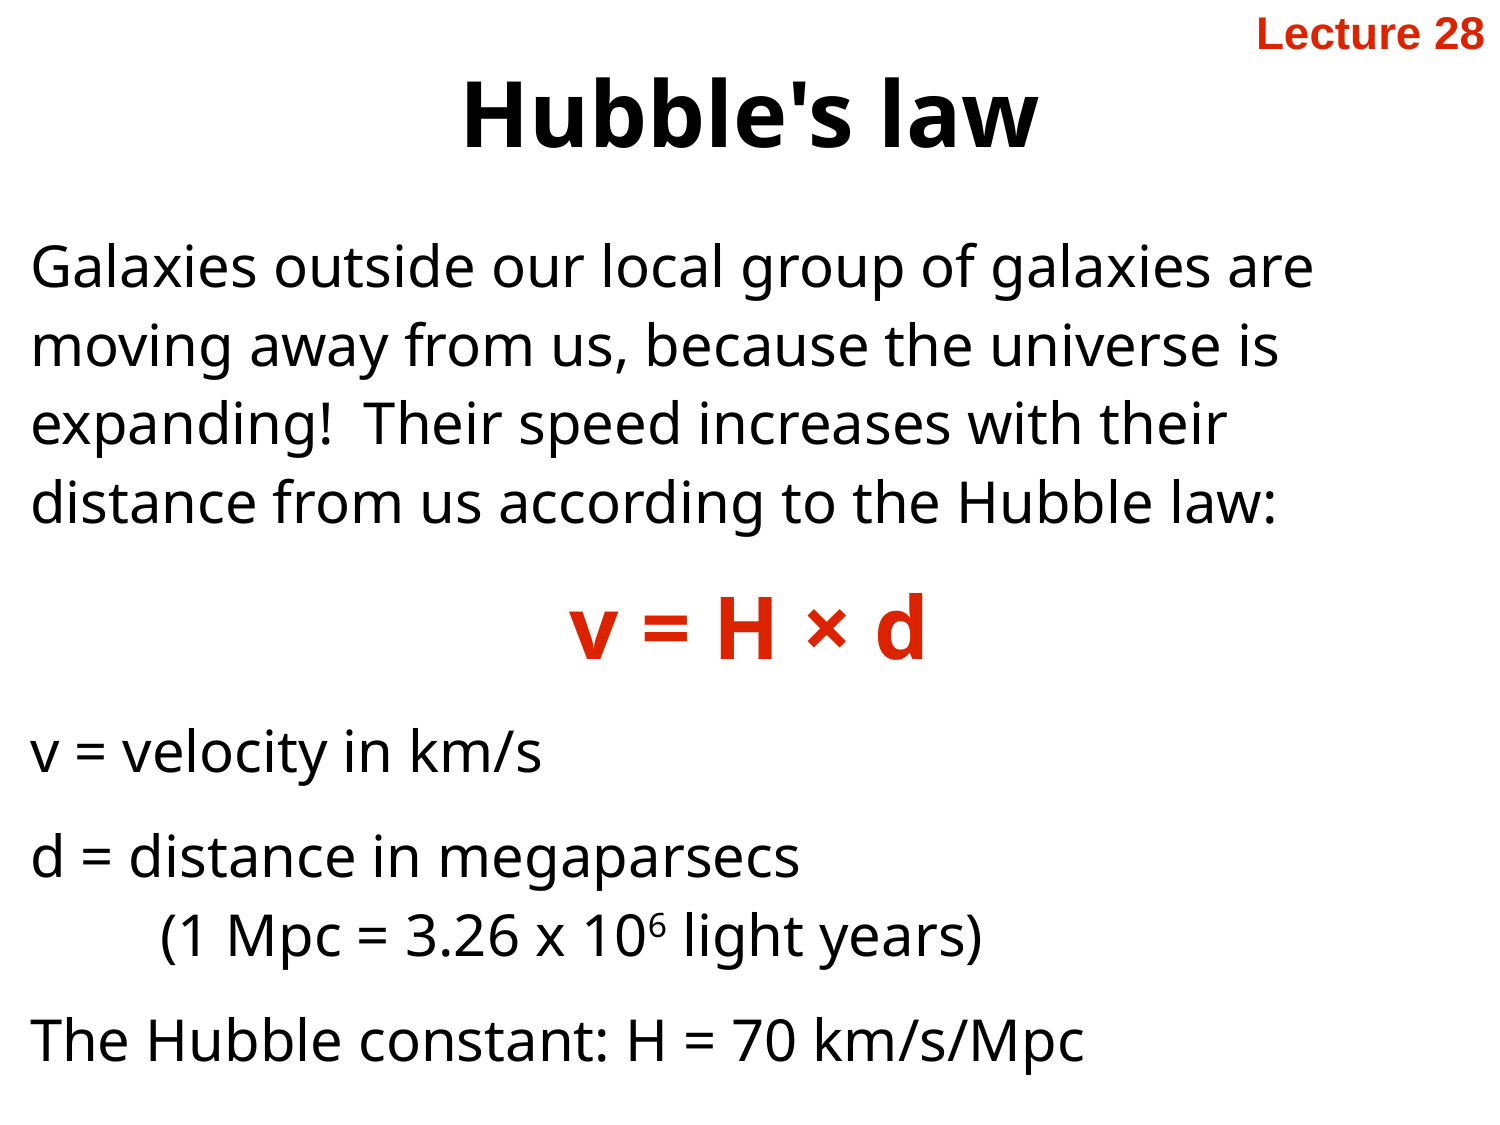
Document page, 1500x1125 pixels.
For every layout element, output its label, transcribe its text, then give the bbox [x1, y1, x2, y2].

list Galaxies outside our local group of galaxies are moving away from us, because the universe is expanding! Their speed increases with their distance from us according to the Hubble law: v = H × d v = velocity in km/s d = distance in megaparsecs (1 Mpc = 3.26 x 106 light years) The Hubble constant: H = 70 km/s/Mpc [30, 224, 1471, 1081]
text_box Lecture 28 [1185, 0, 1500, 67]
title Hubble's law [30, 29, 1471, 196]
